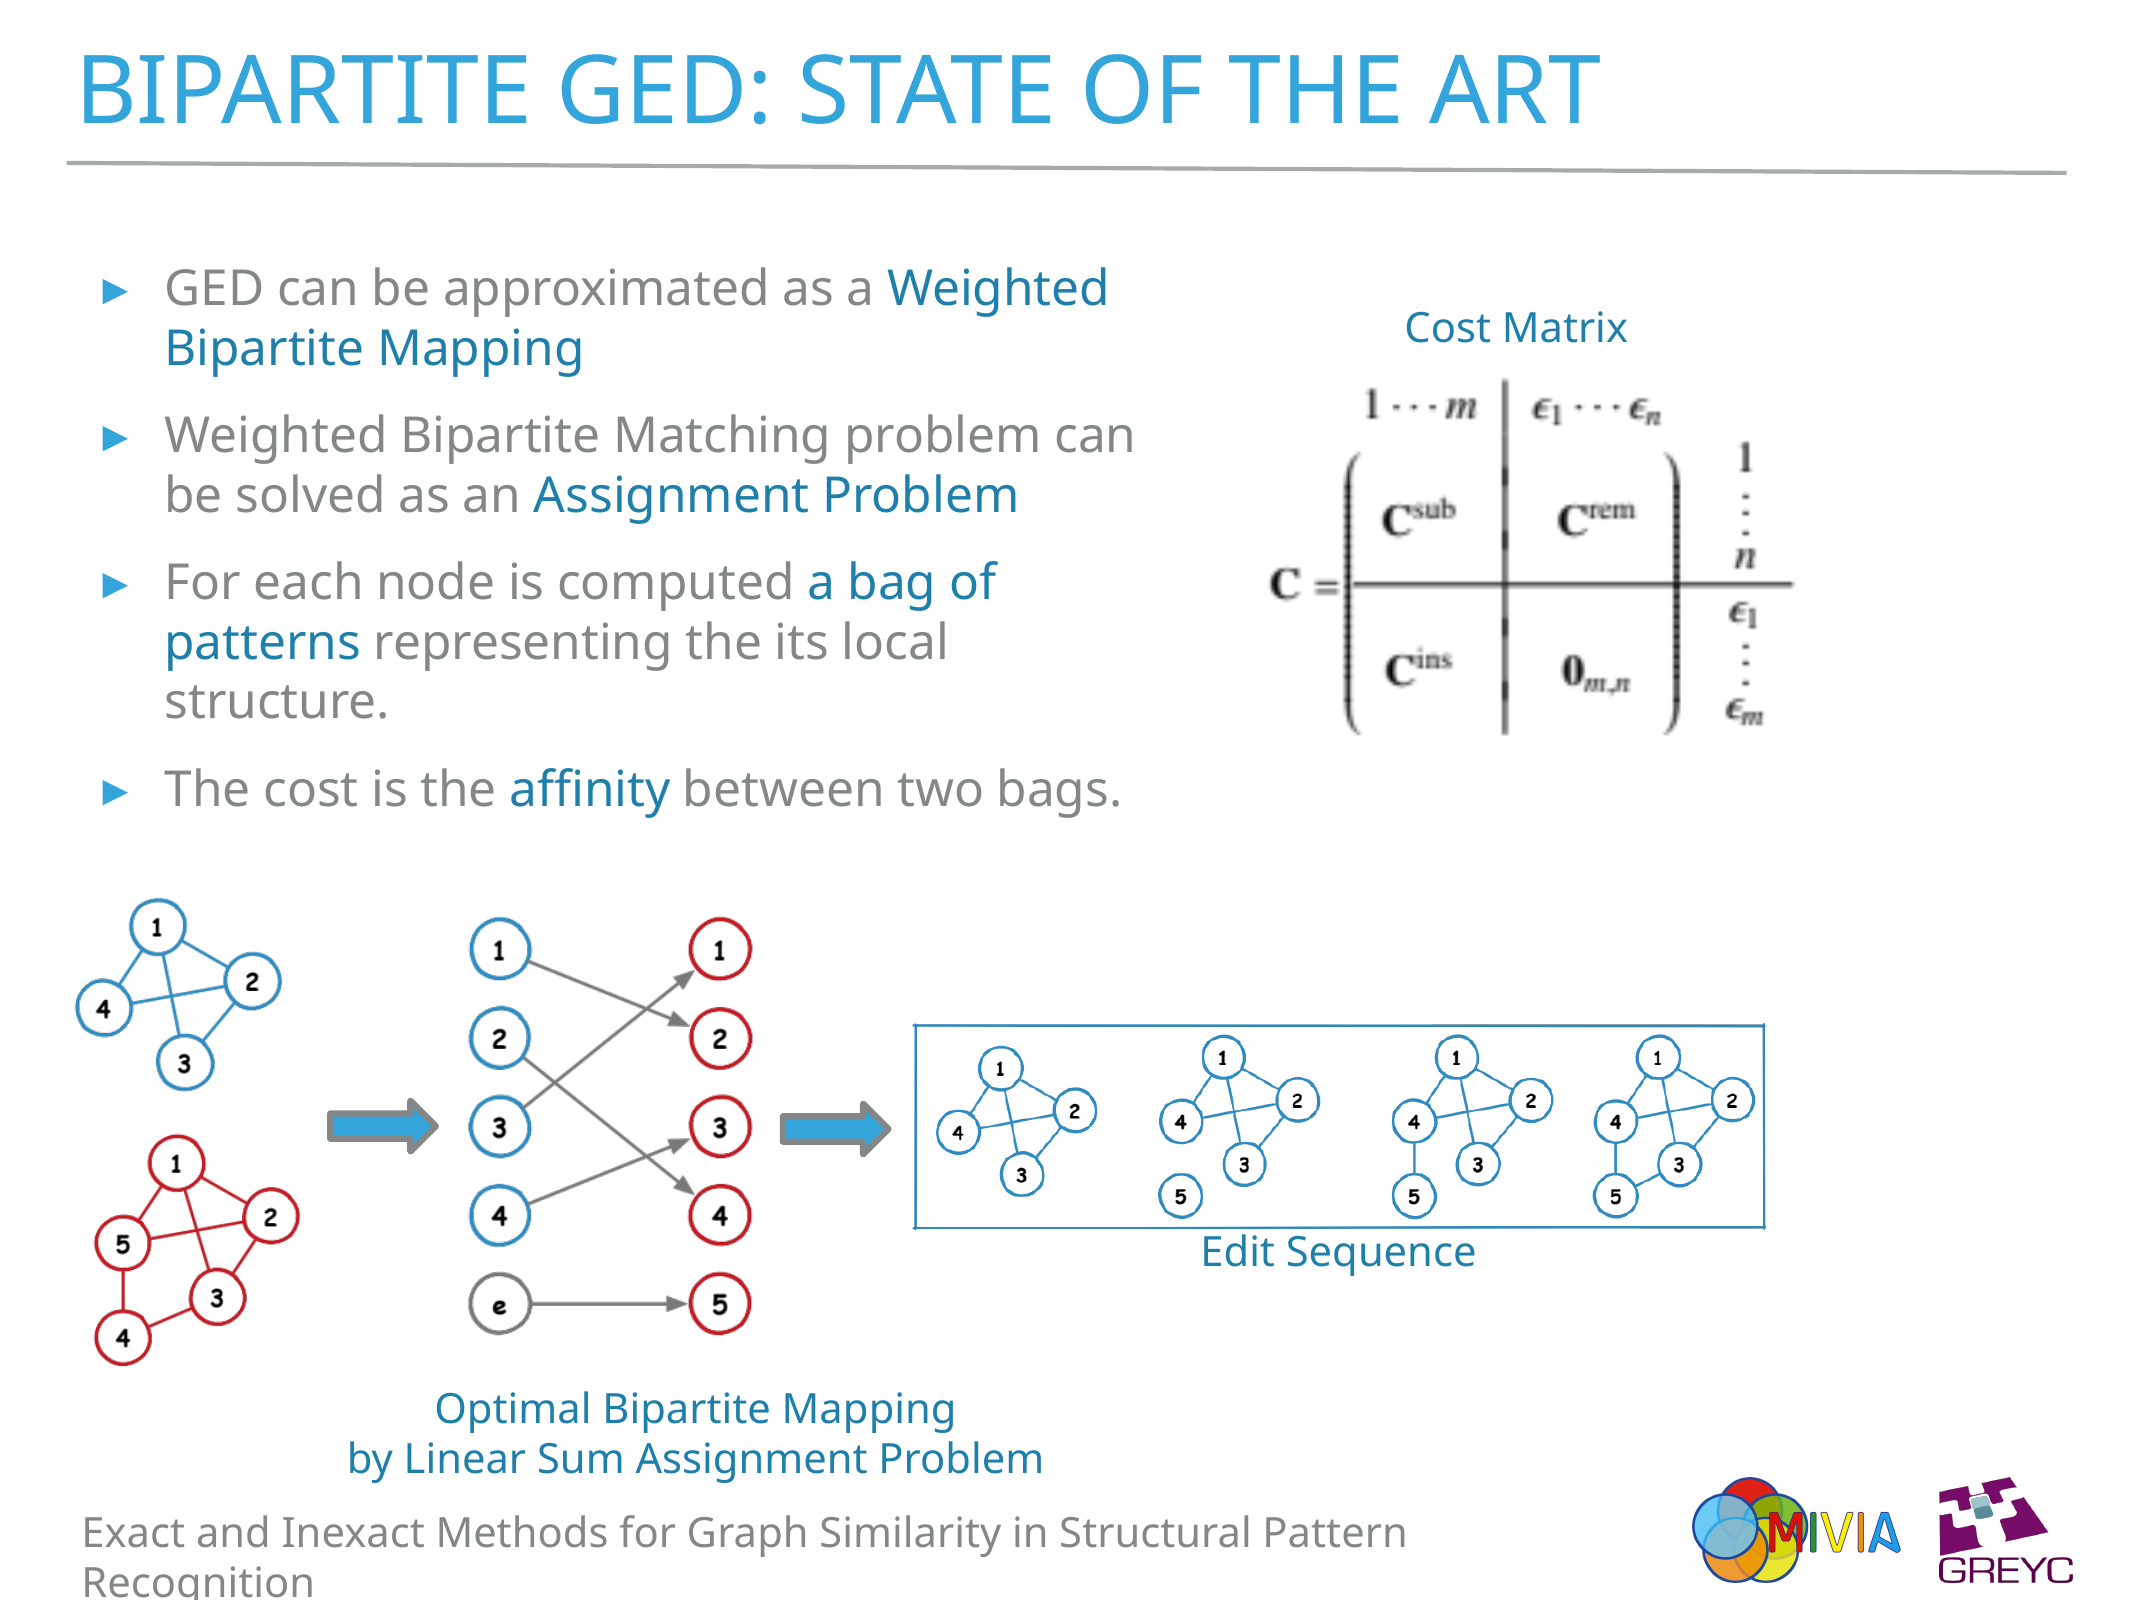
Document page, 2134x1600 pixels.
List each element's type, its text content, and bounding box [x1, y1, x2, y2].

picture [1692, 1477, 1902, 1583]
text_box [330, 1100, 436, 1152]
picture [1939, 1477, 2073, 1583]
title BIPARTITE GED: STATE OF THE ART [66, 41, 1662, 161]
picture [459, 909, 760, 1343]
text_box Cost Matrix [1396, 292, 1637, 360]
text_box Edit Sequence [1192, 1216, 1486, 1284]
text_box Optimal Bipartite Mapping by Linear Sum Assignment Problem [338, 1373, 1053, 1491]
picture [66, 889, 289, 1099]
picture [86, 1126, 307, 1373]
list GED can be approximated as a Weighted Bipartite Mapping Weighted Bipartite Matching problem can be solved as an Assignment Problem For each node is computed a bag of patterns representing the its local structure. The cost is the affinity between two bags. [94, 248, 1155, 838]
picture [1213, 363, 1820, 757]
text_box [782, 1103, 889, 1155]
picture [907, 1017, 1770, 1235]
